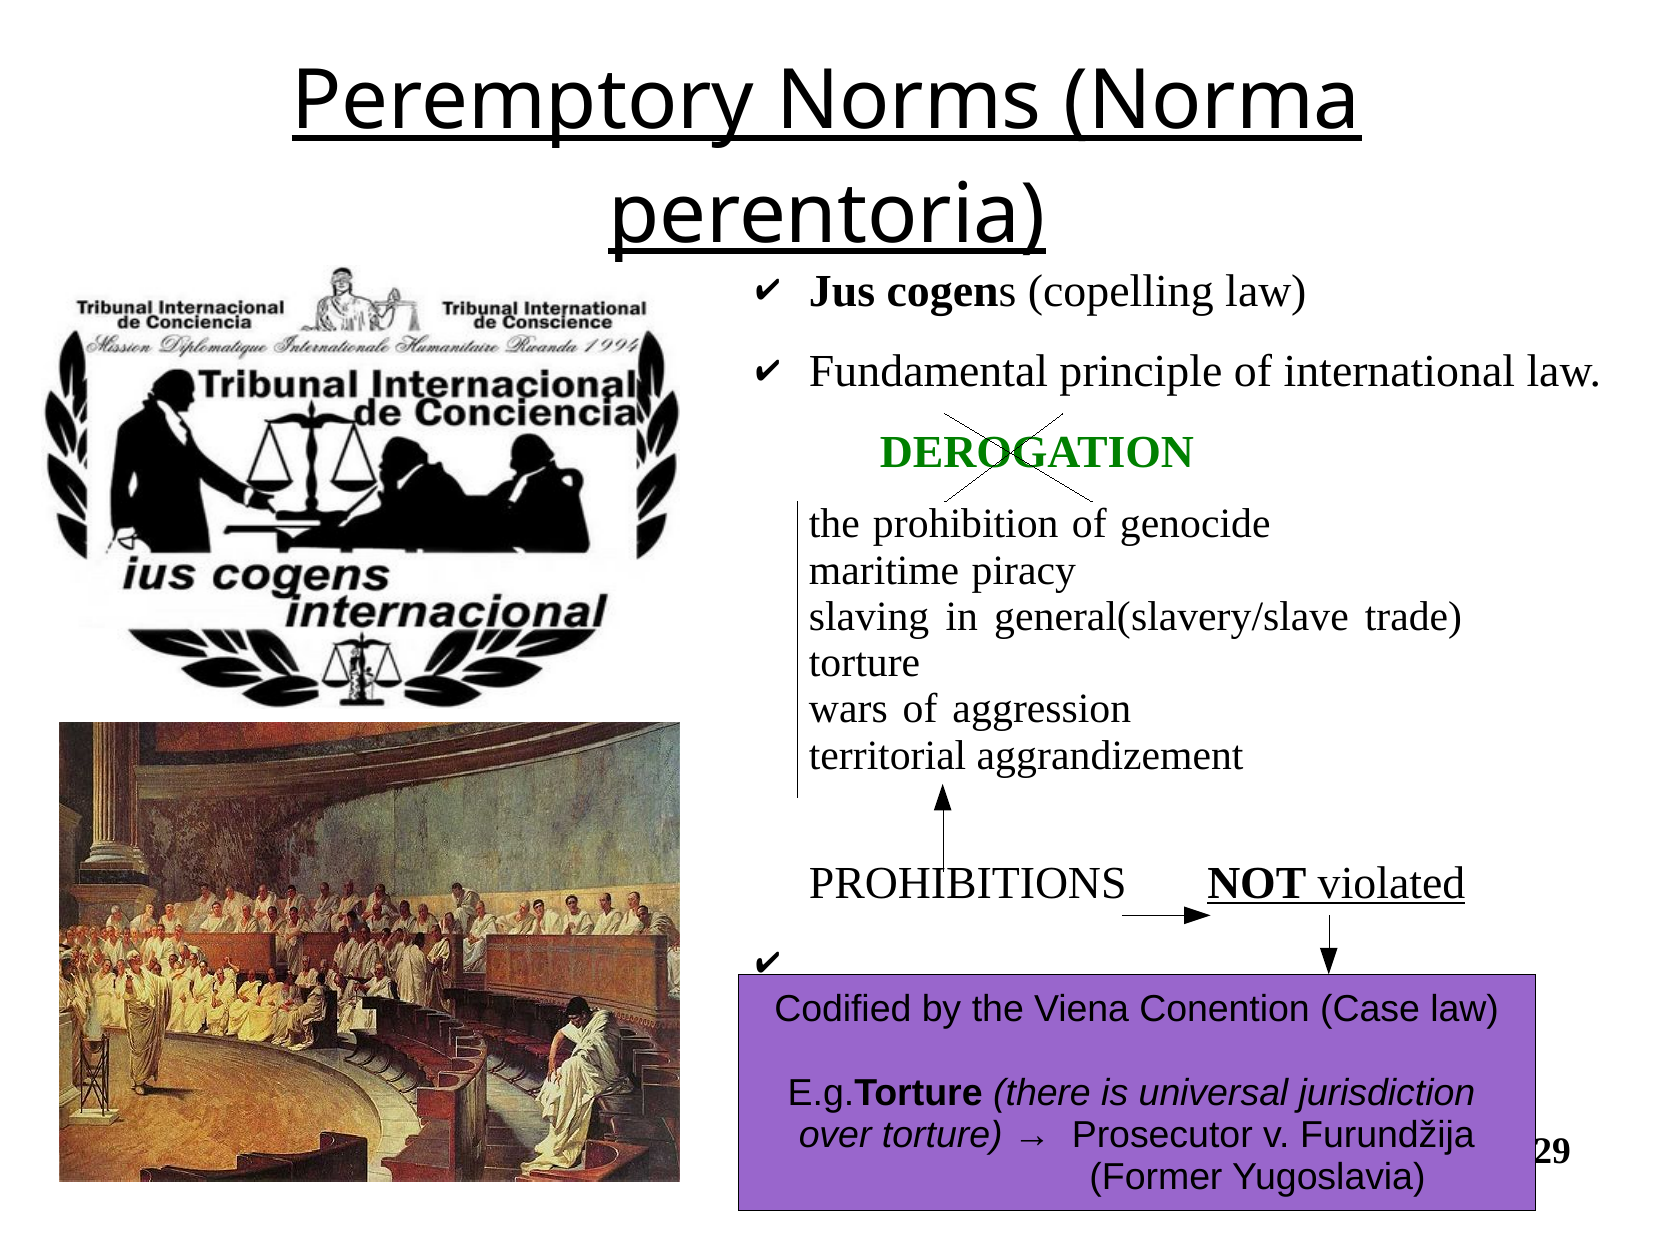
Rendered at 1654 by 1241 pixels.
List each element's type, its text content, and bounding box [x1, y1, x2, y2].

picture [59, 722, 680, 1182]
picture [41, 265, 680, 709]
list Jus cogens (copelling law) Fundamental principle of international law. DEROGATION the prohibition of genocide maritime piracy slaving in general(slavery/slave trade) torture wars of aggression territorial aggrandizement PROHIBITIONS NOT violated [738, 265, 1625, 1123]
text_box Codified by the Viena Conention (Case law) E.g.Torture (there is universal jurisdiction over torture) → Prosecutor v. Furundžija (Former Yugoslavia) [738, 974, 1536, 1211]
title Peremptory Norms (Norma perentoria) [82, 49, 1571, 257]
